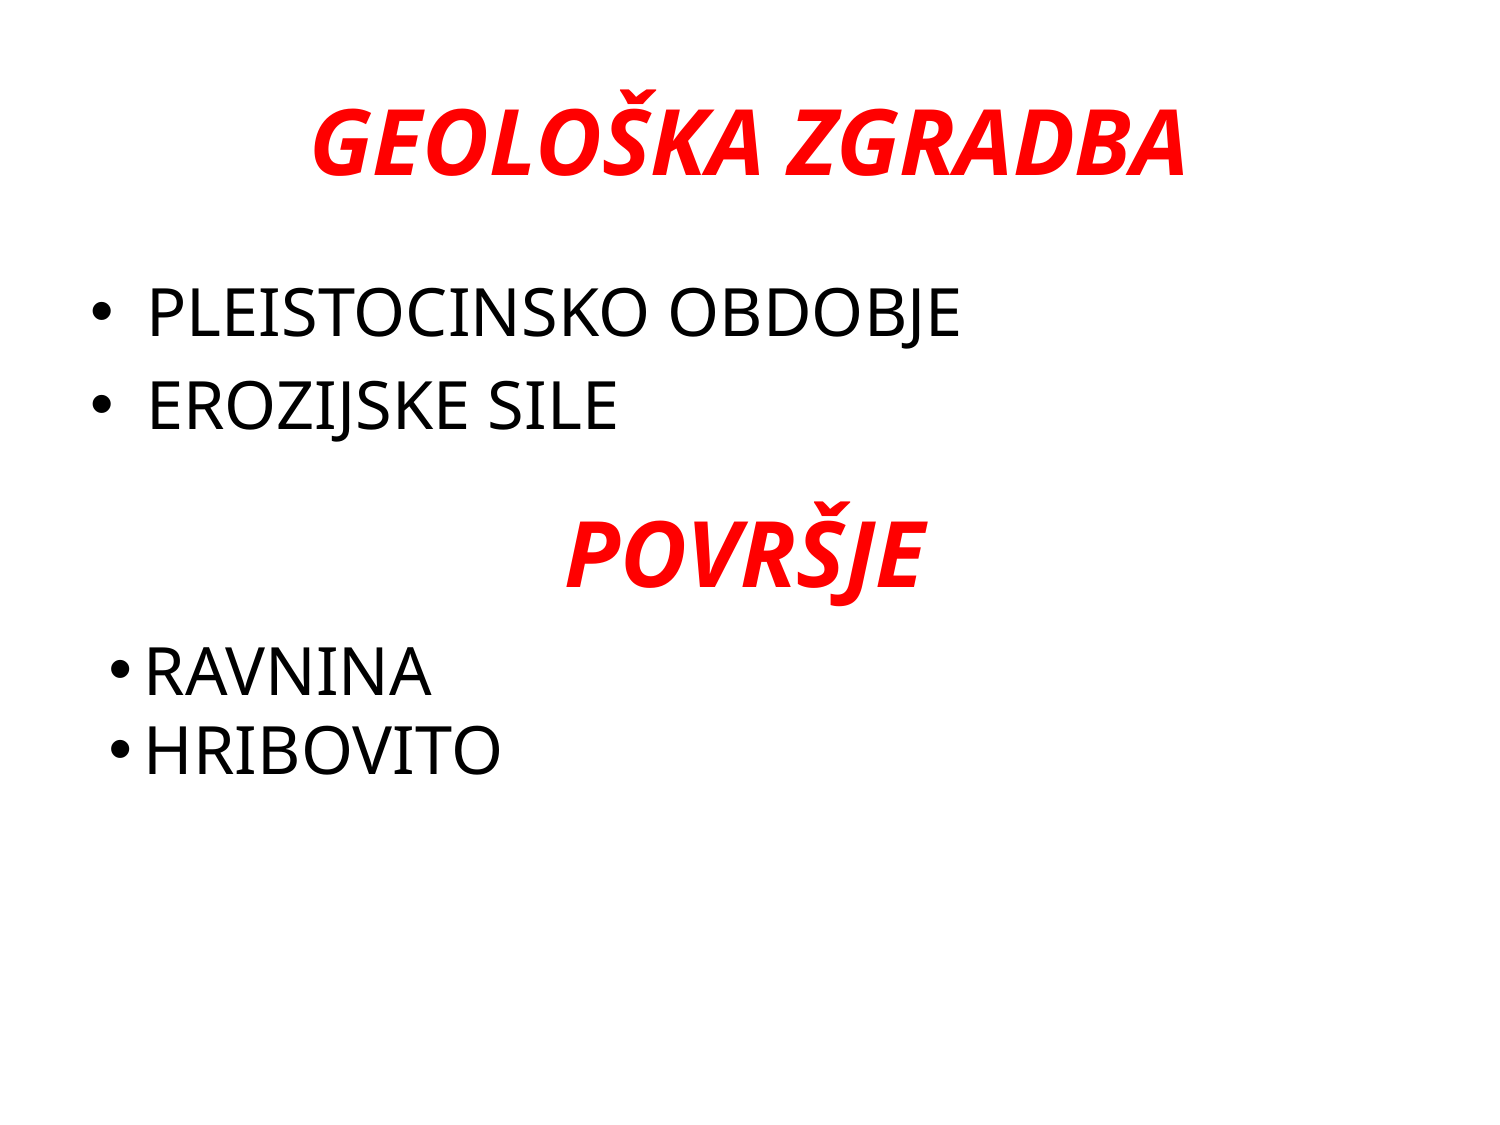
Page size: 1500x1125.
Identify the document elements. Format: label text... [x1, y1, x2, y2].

title GEOLOŠKA ZGRADBA [75, 45, 1425, 233]
list PLEISTOCINSKO OBDOBJE EROZIJSKE SILE [75, 262, 1425, 1005]
text_box POVRŠJE [70, 457, 1421, 645]
text_box RAVNINA HRIBOVITO [93, 621, 1184, 796]
